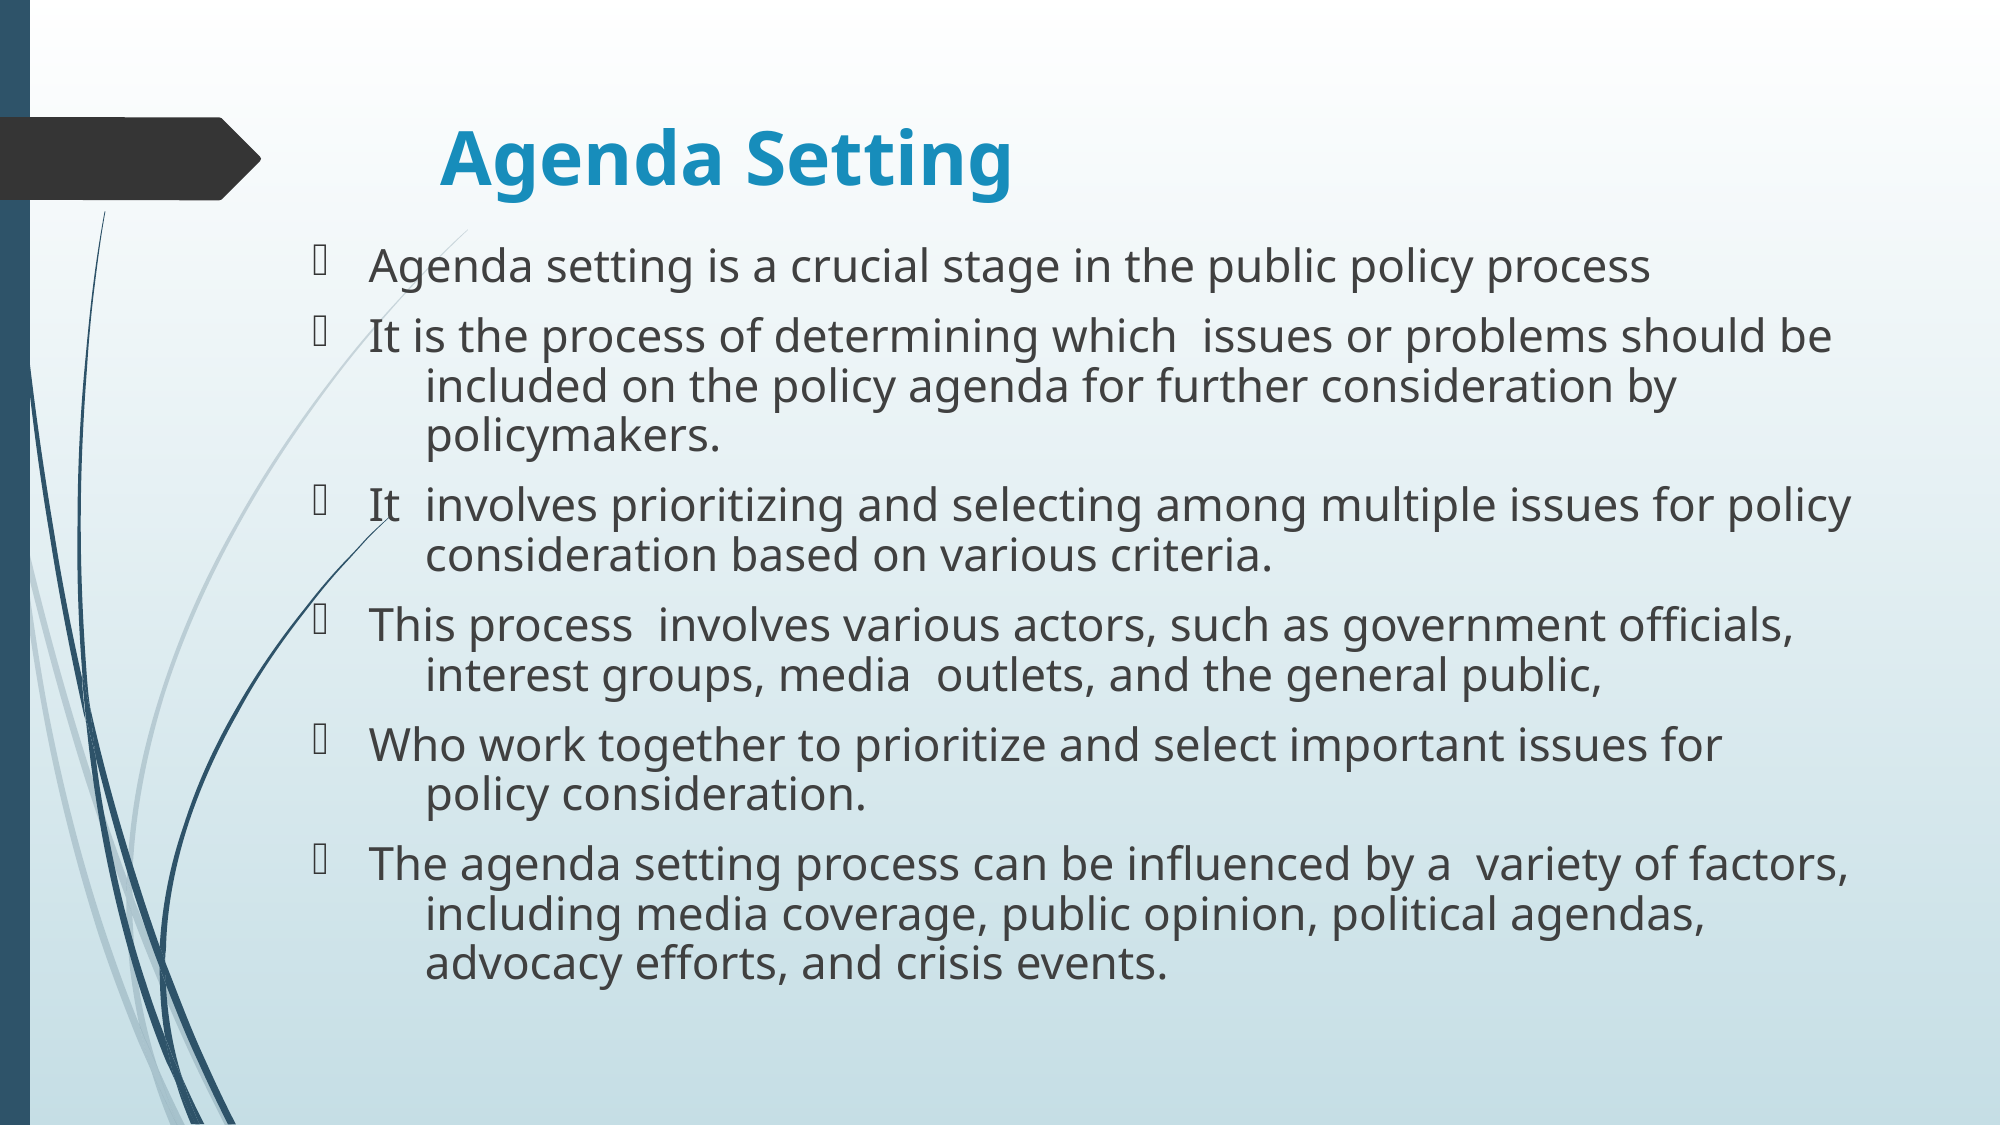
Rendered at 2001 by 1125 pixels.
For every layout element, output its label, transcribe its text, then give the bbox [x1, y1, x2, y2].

list Agenda setting is a crucial stage in the public policy process It is the process of determining which issues or problems should be included on the policy agenda for further consideration by policymakers. It involves prioritizing and selecting among multiple issues for policy consideration based on various criteria. This process involves various actors, such as government officials, interest groups, media outlets, and the general public, Who work together to prioritize and select important issues for policy consideration. The agenda setting process can be influenced by a variety of factors, including media coverage, public opinion, political agendas, advocacy efforts, and crisis events. [297, 235, 1888, 1043]
title Agenda Setting [425, 102, 1888, 235]
